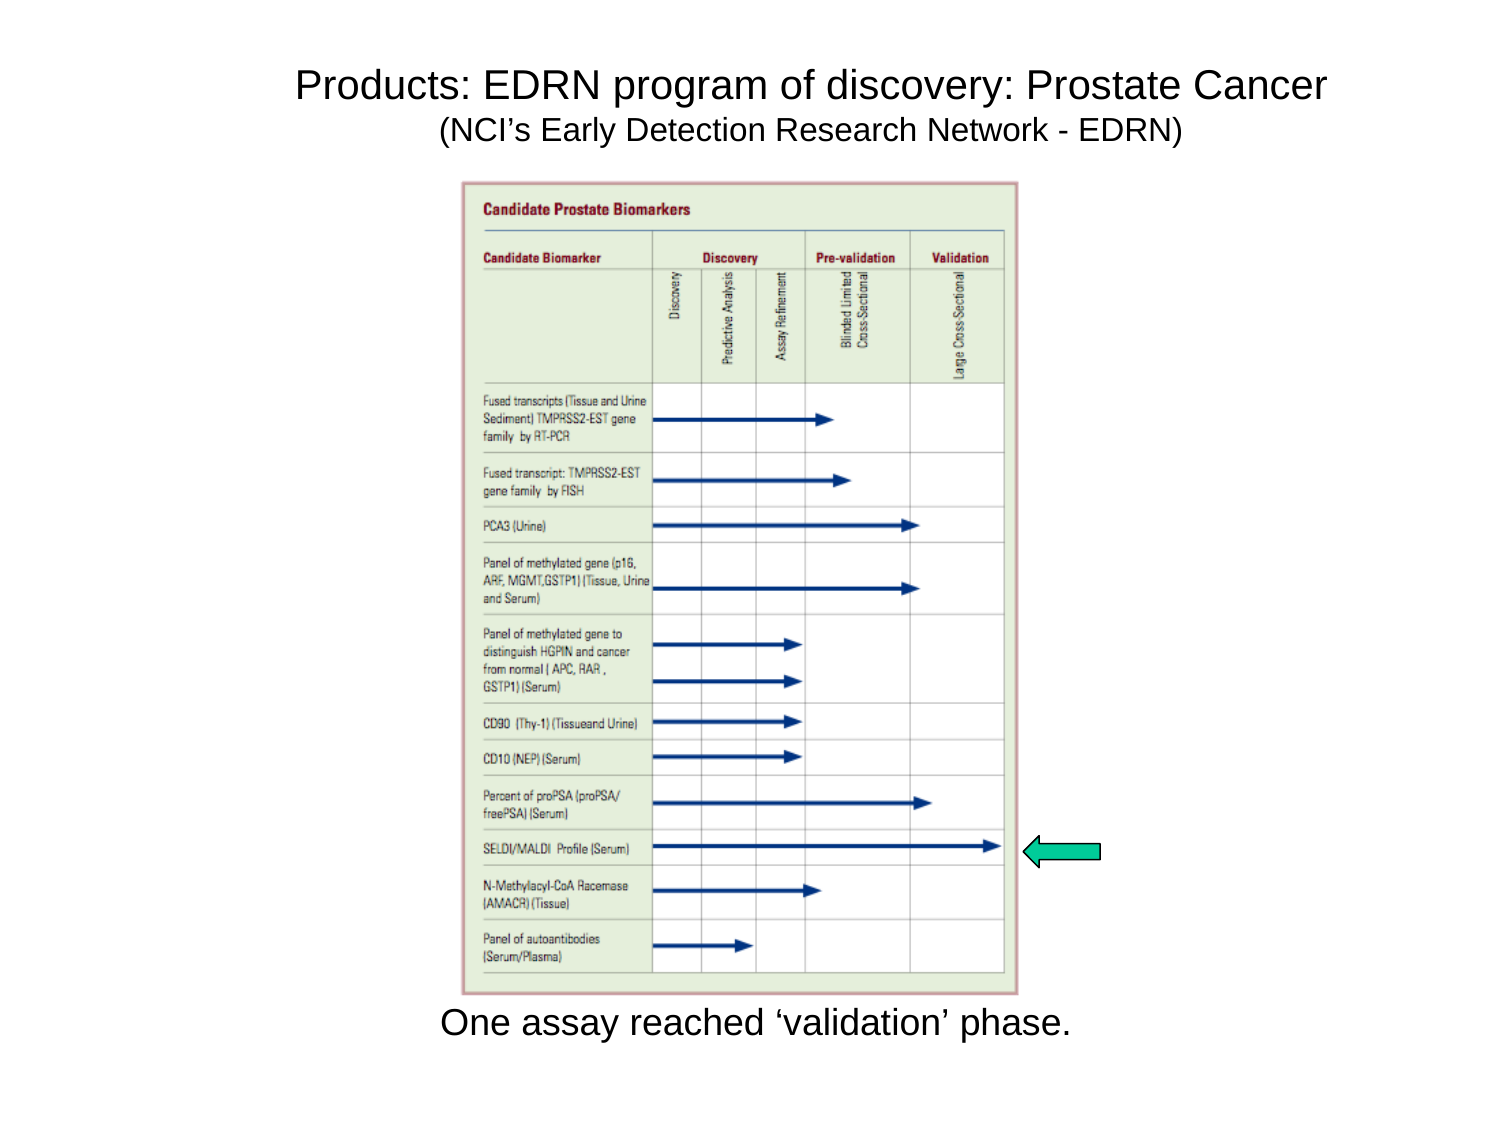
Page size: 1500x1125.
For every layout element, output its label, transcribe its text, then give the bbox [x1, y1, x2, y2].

text_box One assay reached ‘validation’ phase. [425, 990, 1087, 1051]
text_box Products: EDRN program of discovery: Prostate Cancer (NCI’s Early Detection Research Network - EDRN) [280, 50, 1344, 156]
text_box [446, 166, 1031, 990]
